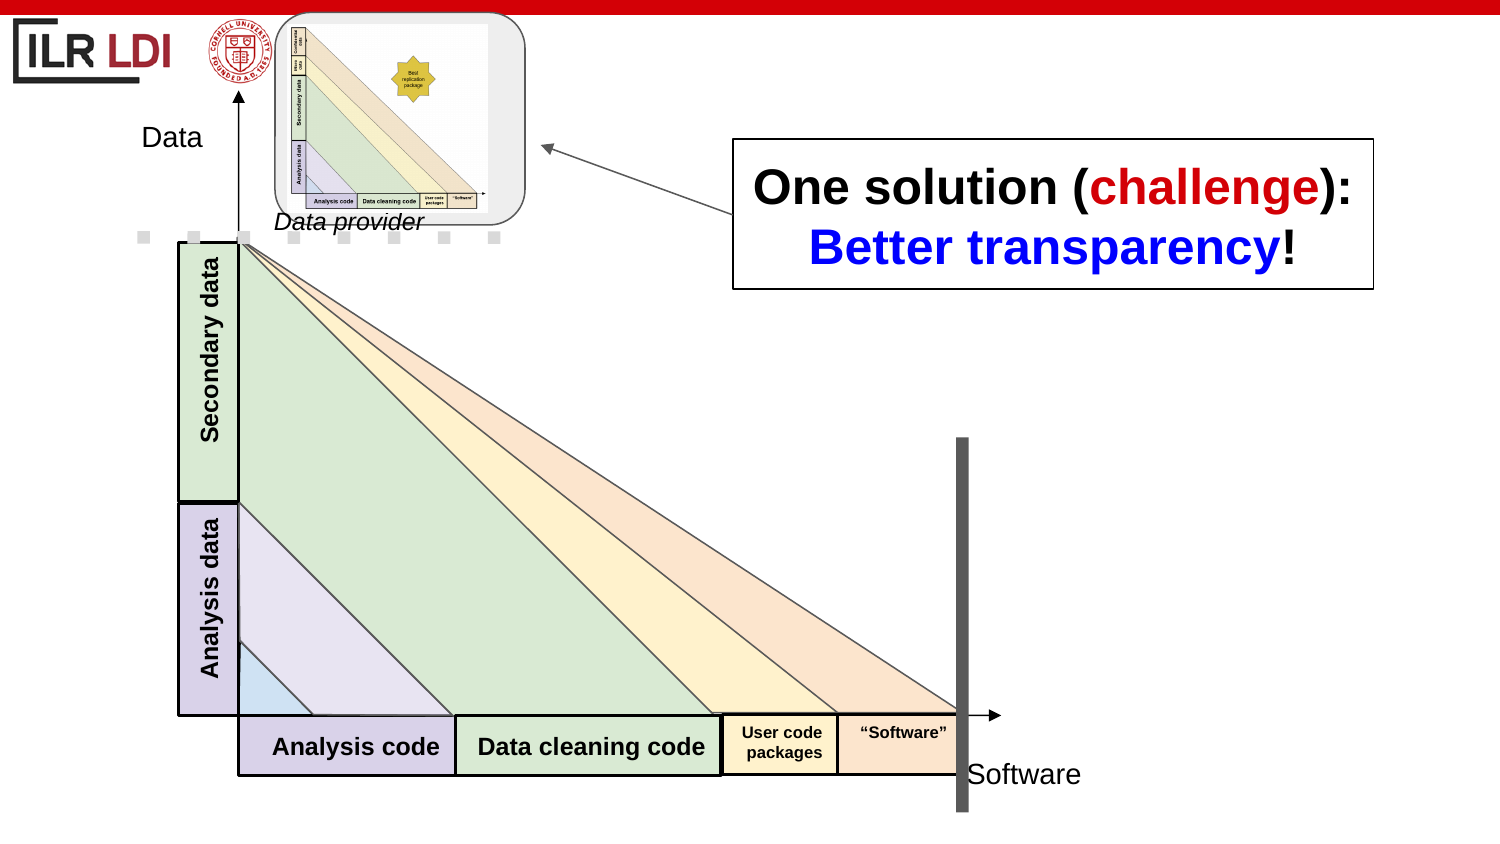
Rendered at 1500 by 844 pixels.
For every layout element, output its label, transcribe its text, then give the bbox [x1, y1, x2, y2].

text_box [274, 12, 526, 190]
picture [287, 24, 488, 213]
text_box User code packages [722, 714, 837, 775]
text_box Analysis data [178, 503, 239, 716]
text_box Software [969, 740, 1500, 806]
text_box Data [126, 102, 227, 168]
text_box One solution (challenge): Better transparency! [732, 139, 1374, 290]
text_box Data cleaning code [455, 715, 722, 776]
text_box “Software” [837, 714, 956, 775]
picture [0, 15, 295, 102]
text_box Secondary data [178, 242, 239, 502]
text_box Data provider [258, 190, 564, 251]
text_box Analysis code [238, 715, 455, 776]
text_box [238, 244, 956, 717]
